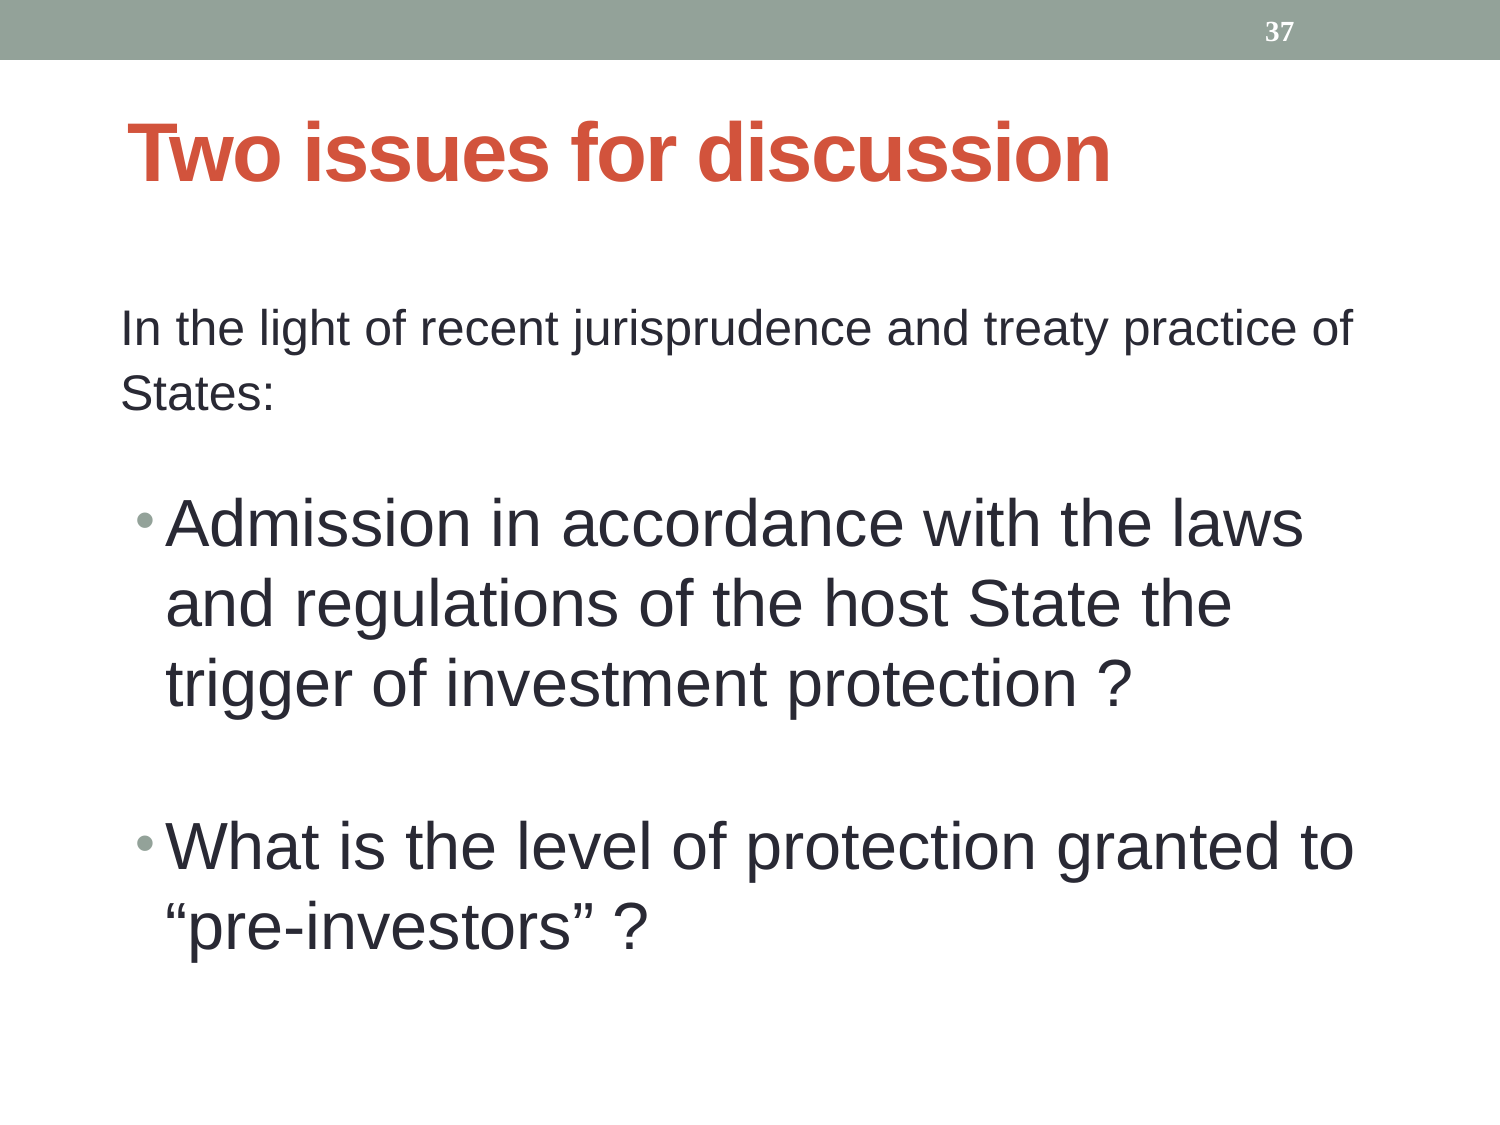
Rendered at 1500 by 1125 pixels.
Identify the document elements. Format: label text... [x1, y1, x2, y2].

slide_number <編號> [1250, 3, 1425, 57]
list In the light of recent jurisprudence and treaty practice of States: Admission in accordance with the laws and regulations of the host State the trigger of investment protection ? What is the level of protection granted to “pre-investors” ? [75, 262, 1425, 1088]
title Two issues for discussion [112, 54, 1388, 243]
